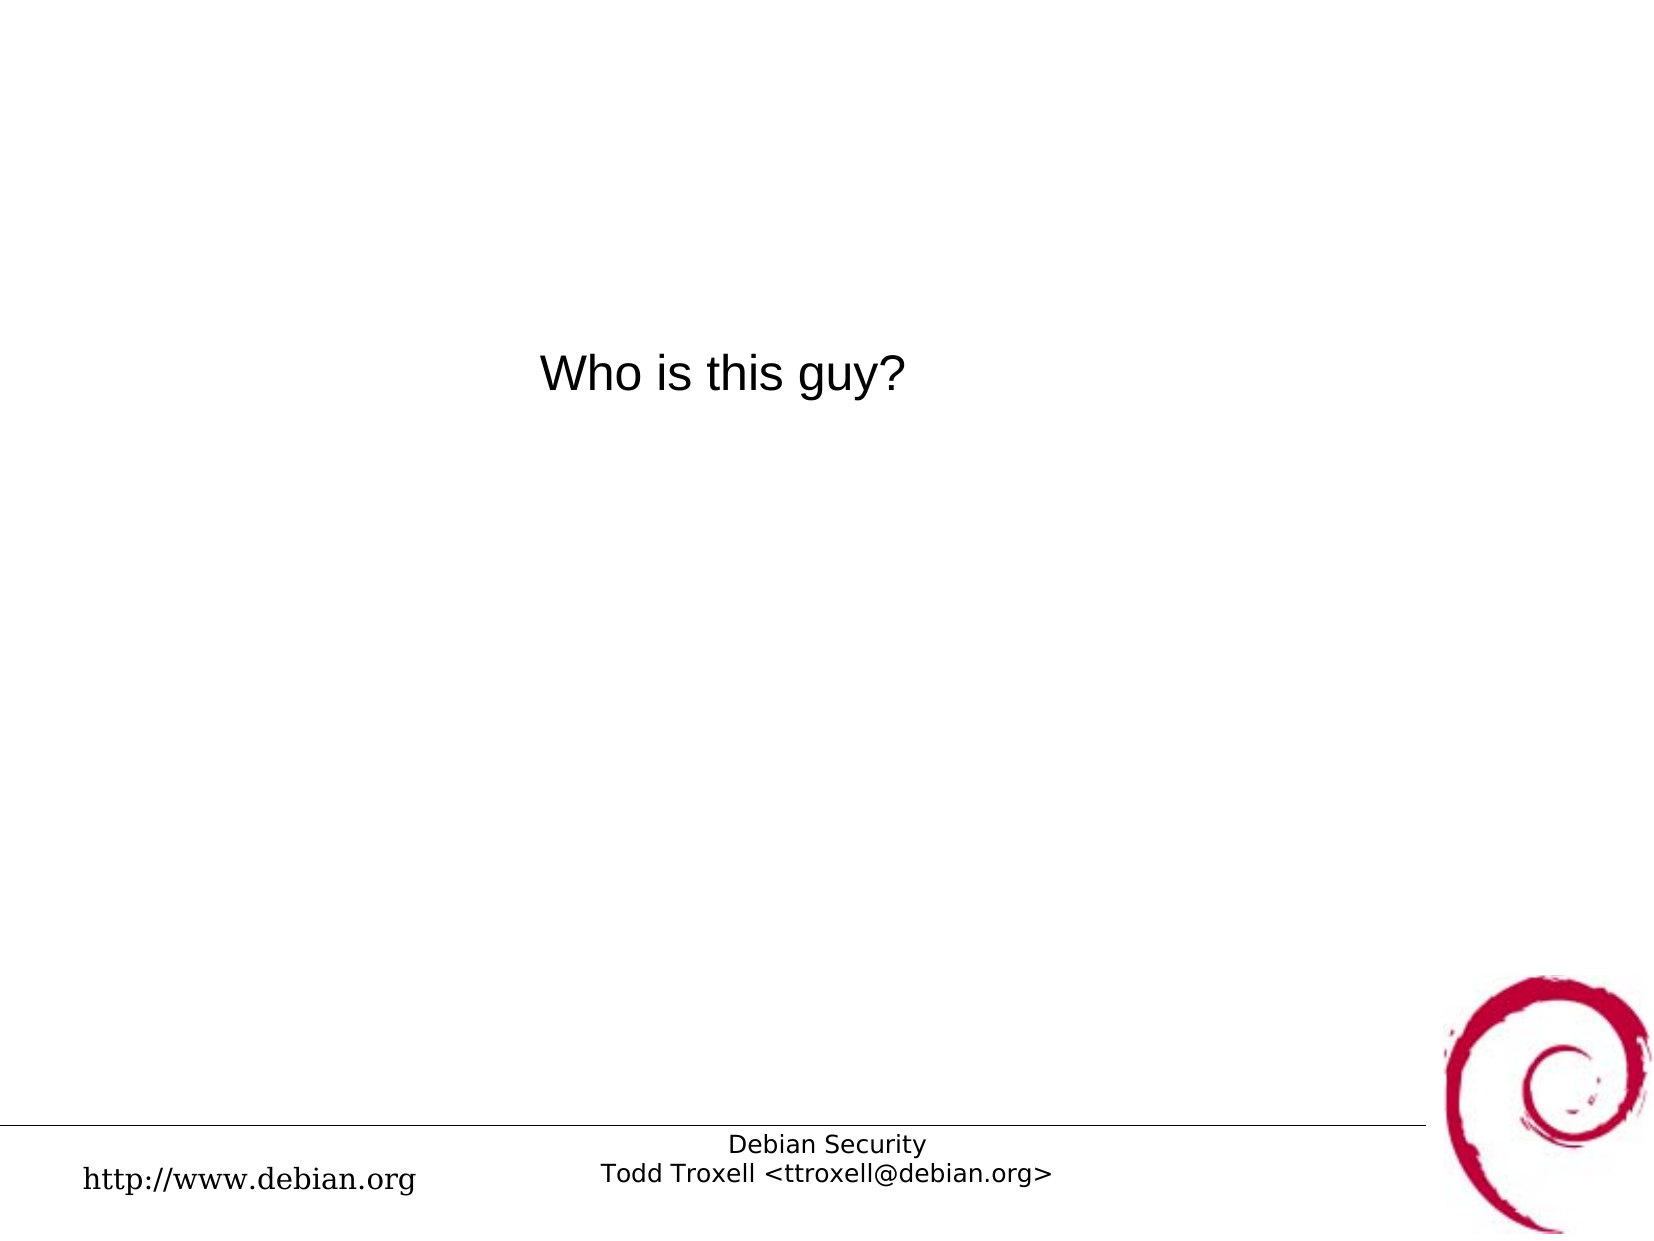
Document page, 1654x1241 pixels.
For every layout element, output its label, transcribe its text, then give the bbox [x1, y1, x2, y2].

picture [1443, 975, 1654, 1234]
text_box Who is this guy? [525, 337, 1163, 409]
